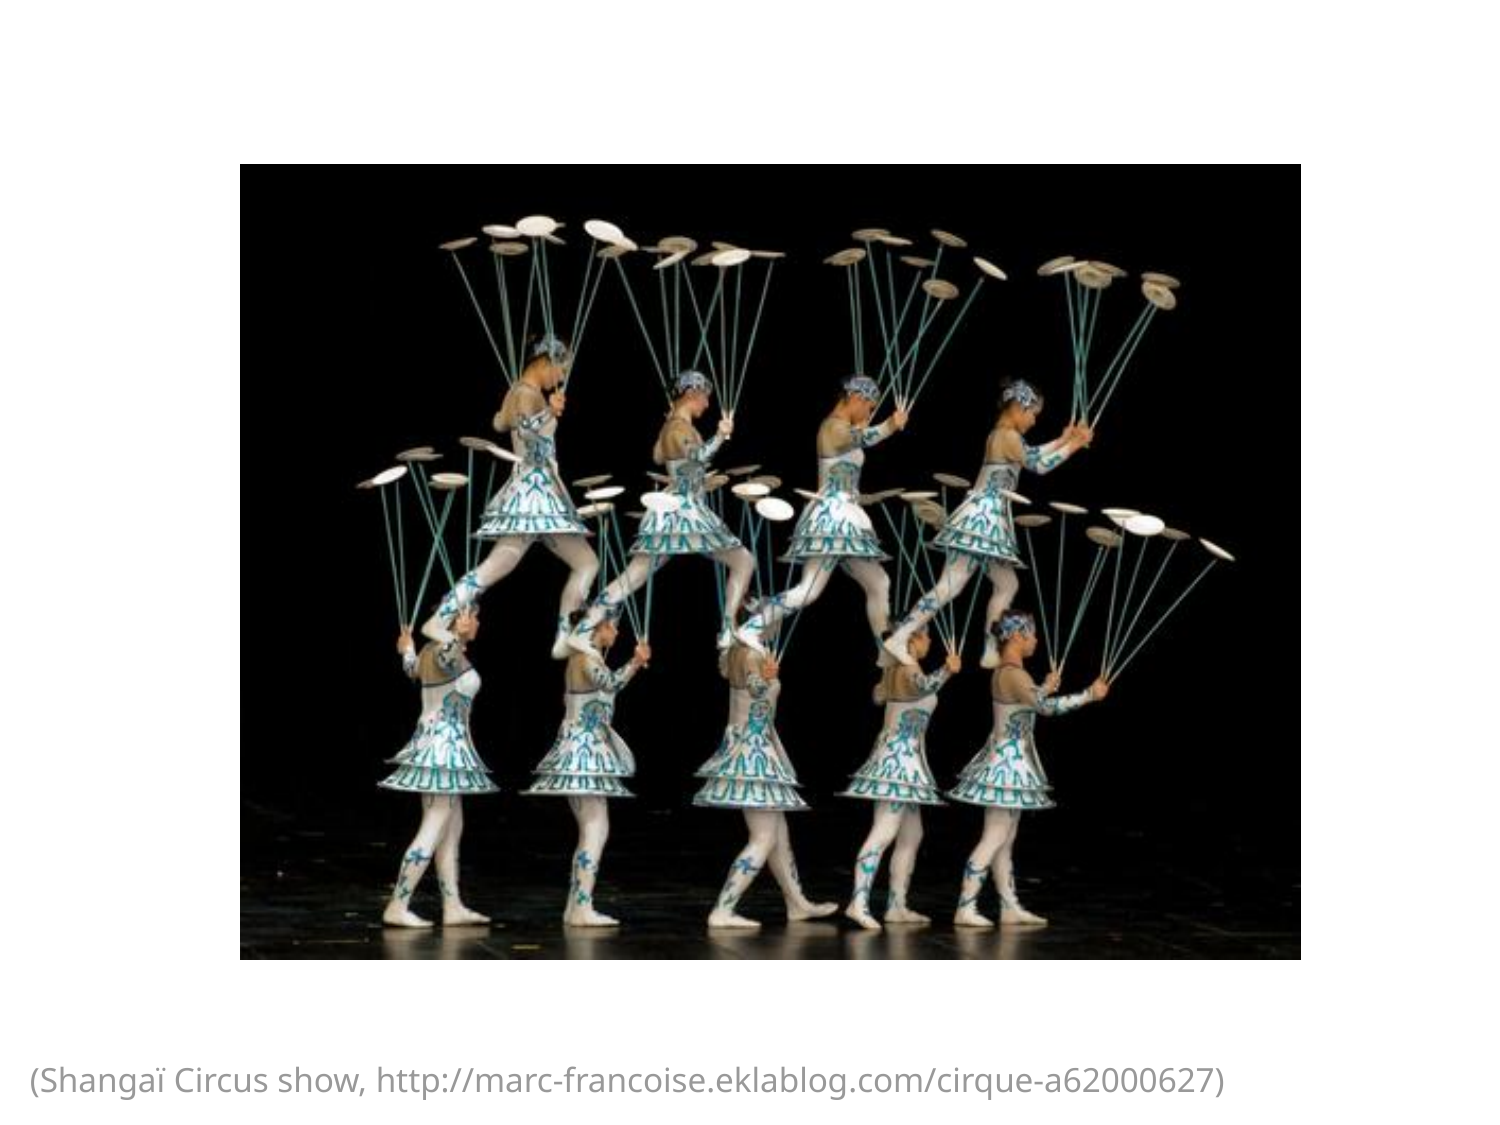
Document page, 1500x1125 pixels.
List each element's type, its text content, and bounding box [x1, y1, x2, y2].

text_box (Shangaï Circus show, http://marc-francoise.eklablog.com/cirque-a62000627) [15, 1050, 1500, 1108]
picture [240, 164, 1301, 961]
